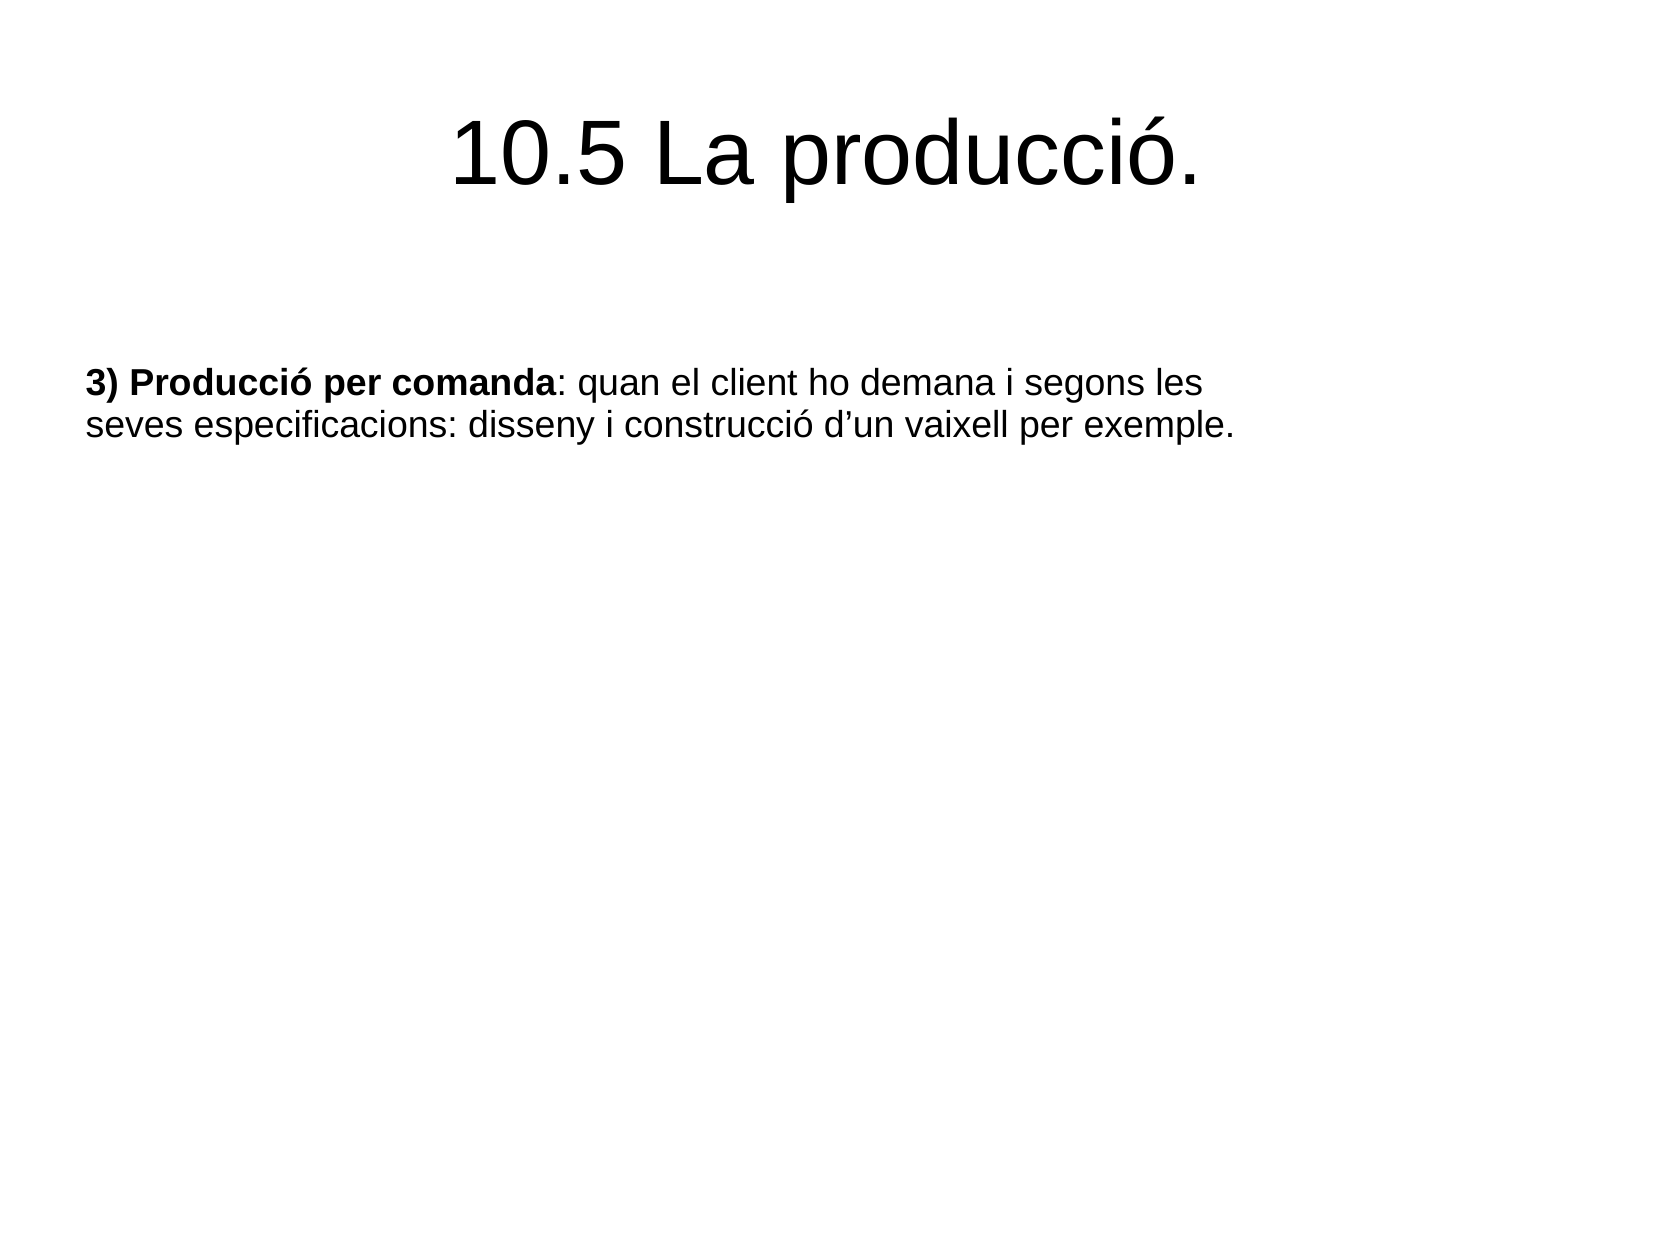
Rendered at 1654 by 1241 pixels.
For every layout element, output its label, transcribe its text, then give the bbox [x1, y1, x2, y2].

text_box 3) Producció per comanda: quan el client ho demana i segons les seves especificacions: disseny i construcció d’un vaixell per exemple. [70, 354, 1312, 538]
title 10.5 La producció. [82, 49, 1571, 257]
